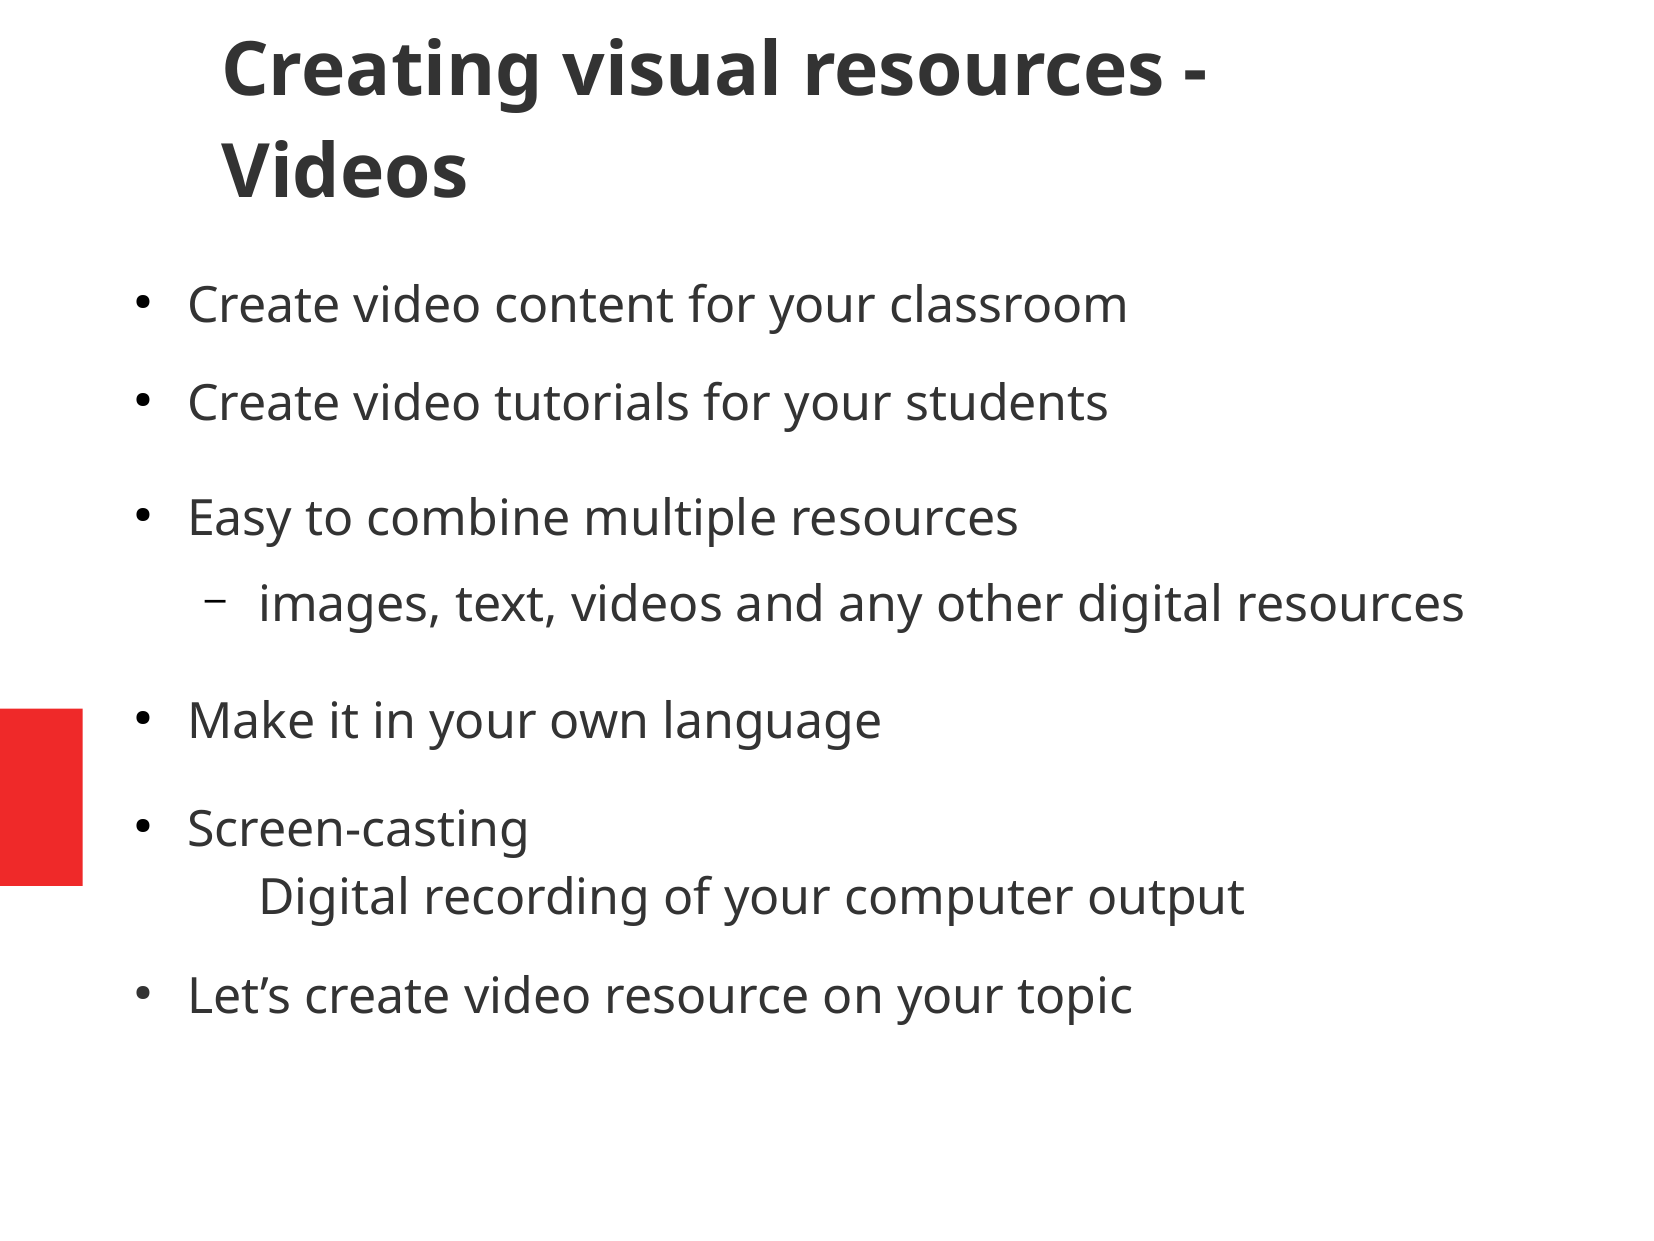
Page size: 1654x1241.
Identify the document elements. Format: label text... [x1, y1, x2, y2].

list Create video content for your classroom Create video tutorials for your students Easy to combine multiple resources images, text, videos and any other digital resources Make it in your own language Screen-casting Digital recording of your computer output Let’s create video resource on your topic [116, 268, 1522, 1134]
title Creating visual resources - Videos [221, 42, 1433, 193]
